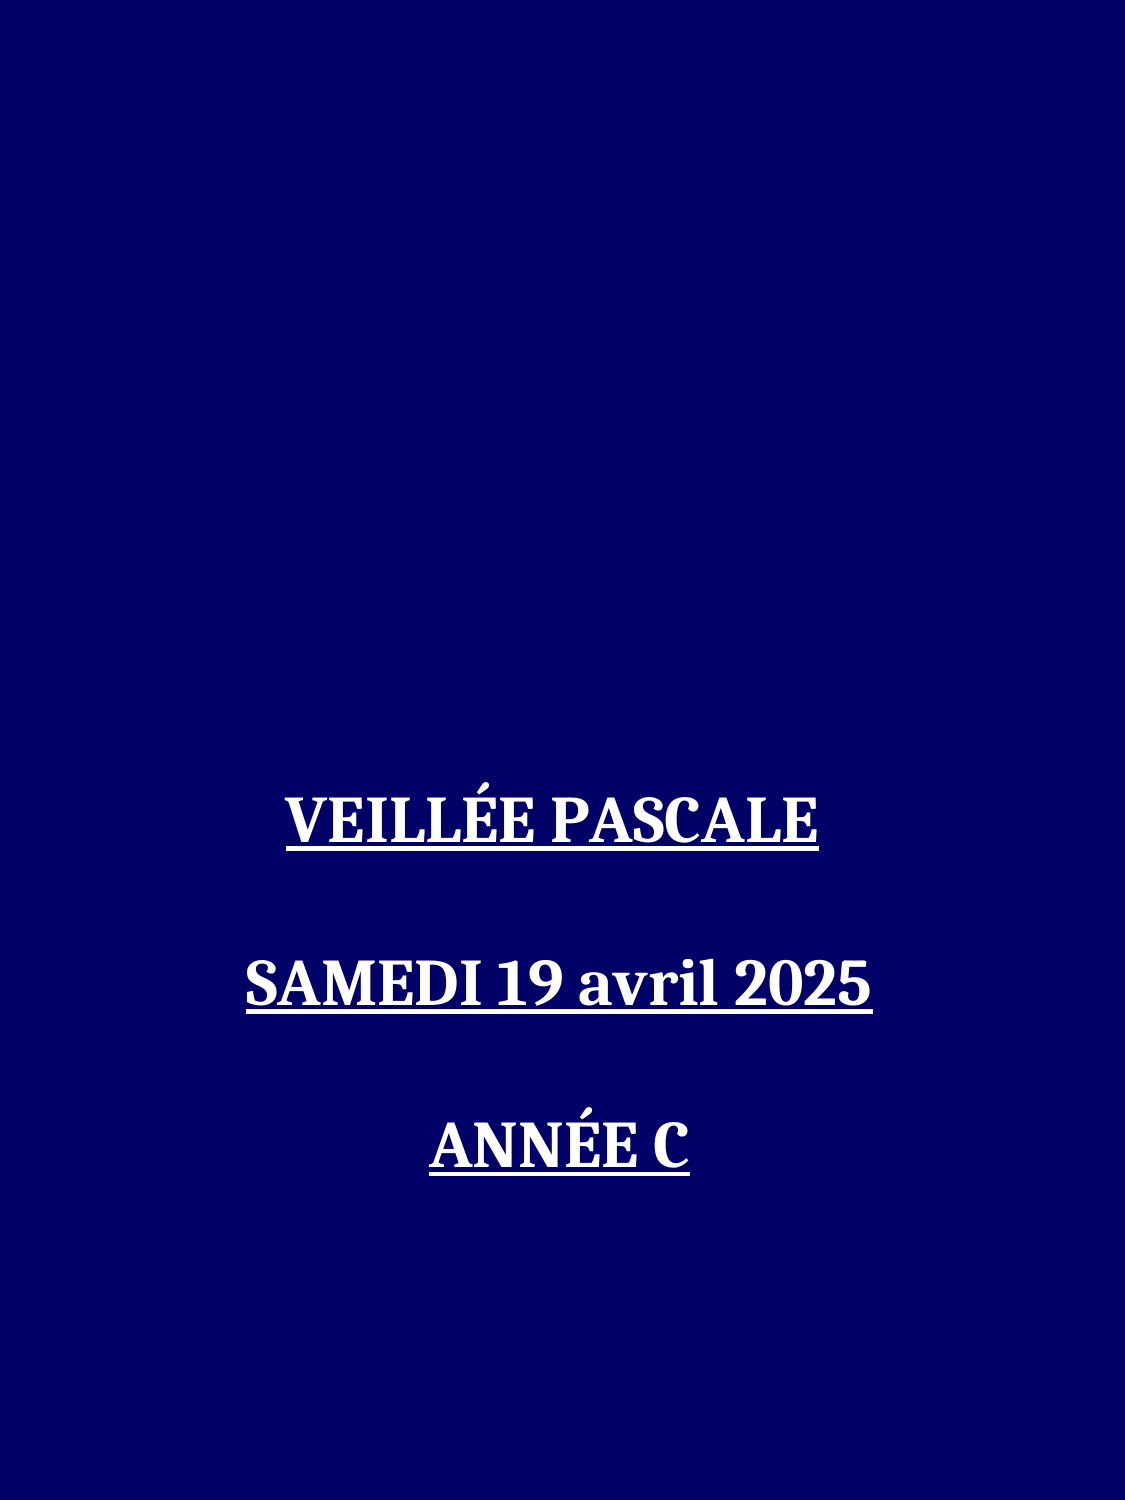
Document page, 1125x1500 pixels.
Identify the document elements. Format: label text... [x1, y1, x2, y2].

text_box VEILLÉE PASCALE SAMEDI 19 avril 2025 ANNÉE C [0, 767, 1125, 1183]
